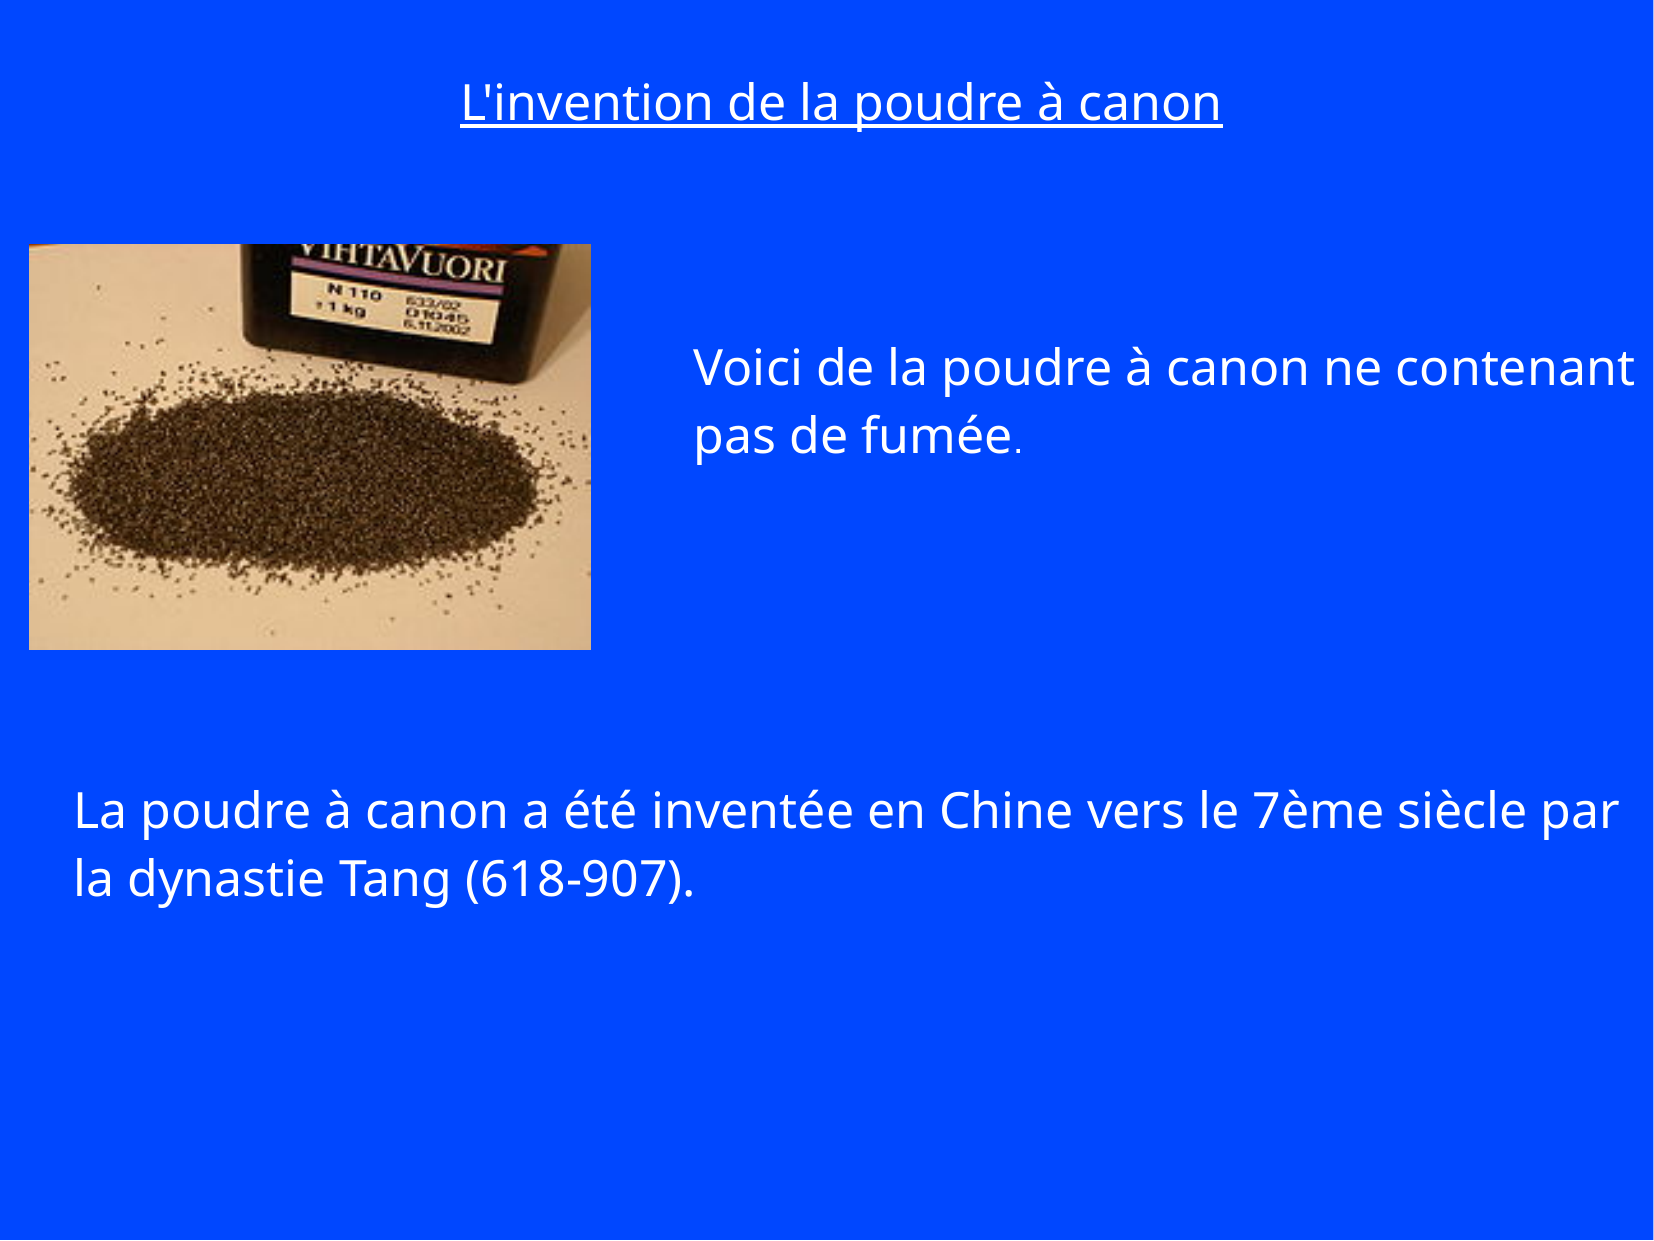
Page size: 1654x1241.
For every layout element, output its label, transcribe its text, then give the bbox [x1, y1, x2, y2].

text_box L'invention de la poudre à canon [177, 59, 1506, 145]
picture [29, 244, 591, 650]
text_box Voici de la poudre à canon ne contenant pas de fumée. [679, 324, 1654, 481]
text_box La poudre à canon a été inventée en Chine vers le 7ème siècle par la dynastie Tang (618-907). [58, 767, 1654, 924]
